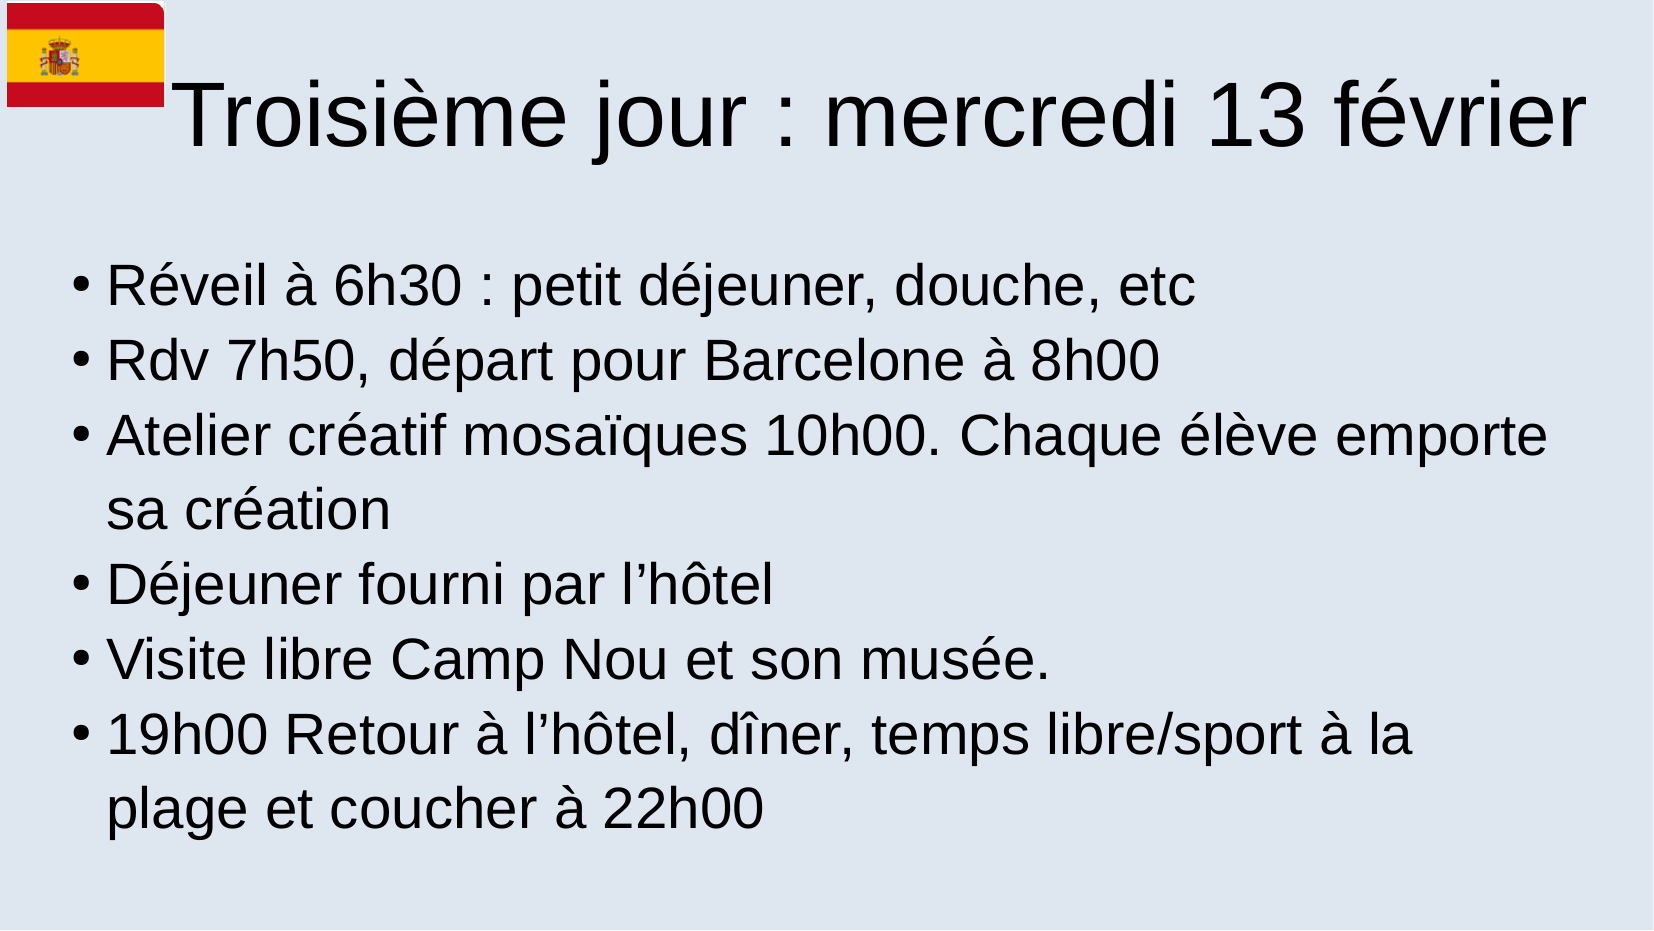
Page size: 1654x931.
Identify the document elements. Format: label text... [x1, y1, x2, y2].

subtitle Réveil à 6h30 : petit déjeuner, douche, etc Rdv 7h50, départ pour Barcelone à 8h00 Atelier créatif mosaïques 10h00. Chaque élève emporte sa création Déjeuner fourni par l’hôtel Visite libre Camp Nou et son musée. 19h00 Retour à l’hôtel, dîner, temps libre/sport à la plage et coucher à 22h00 [70, 198, 1559, 886]
picture [7, 1, 166, 107]
title Troisième jour : mercredi 13 février [141, 37, 1619, 193]
